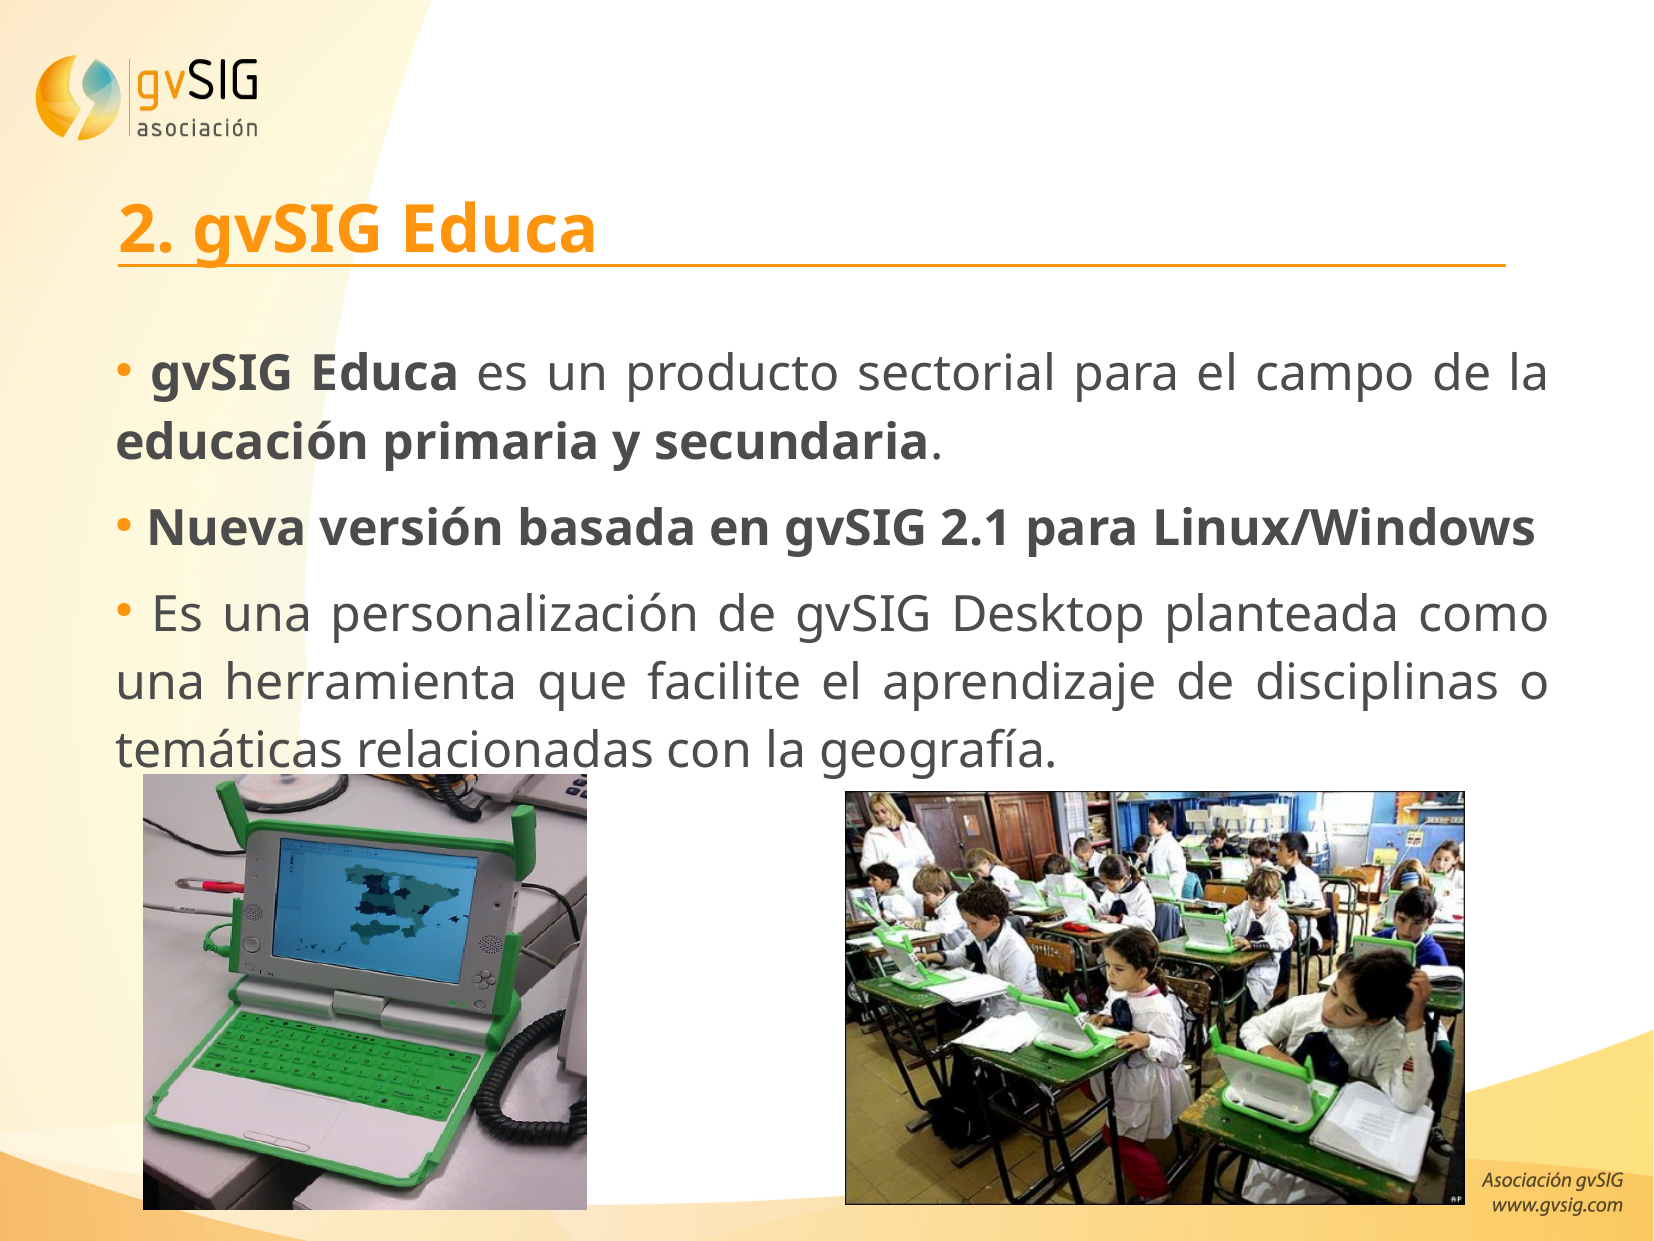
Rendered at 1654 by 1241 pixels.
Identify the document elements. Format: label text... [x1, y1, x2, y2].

picture [0, 0, 1654, 1241]
title 2. gvSIG Educa [118, 177, 1607, 276]
text_box gvSIG Educa es un producto sectorial para el campo de la educación primaria y secundaria. Nueva versión basada en gvSIG 2.1 para Linux/Windows Es una personalización de gvSIG Desktop planteada como una herramienta que facilite el aprendizaje de disciplinas o temáticas relacionadas con la geografía. [100, 329, 1566, 790]
